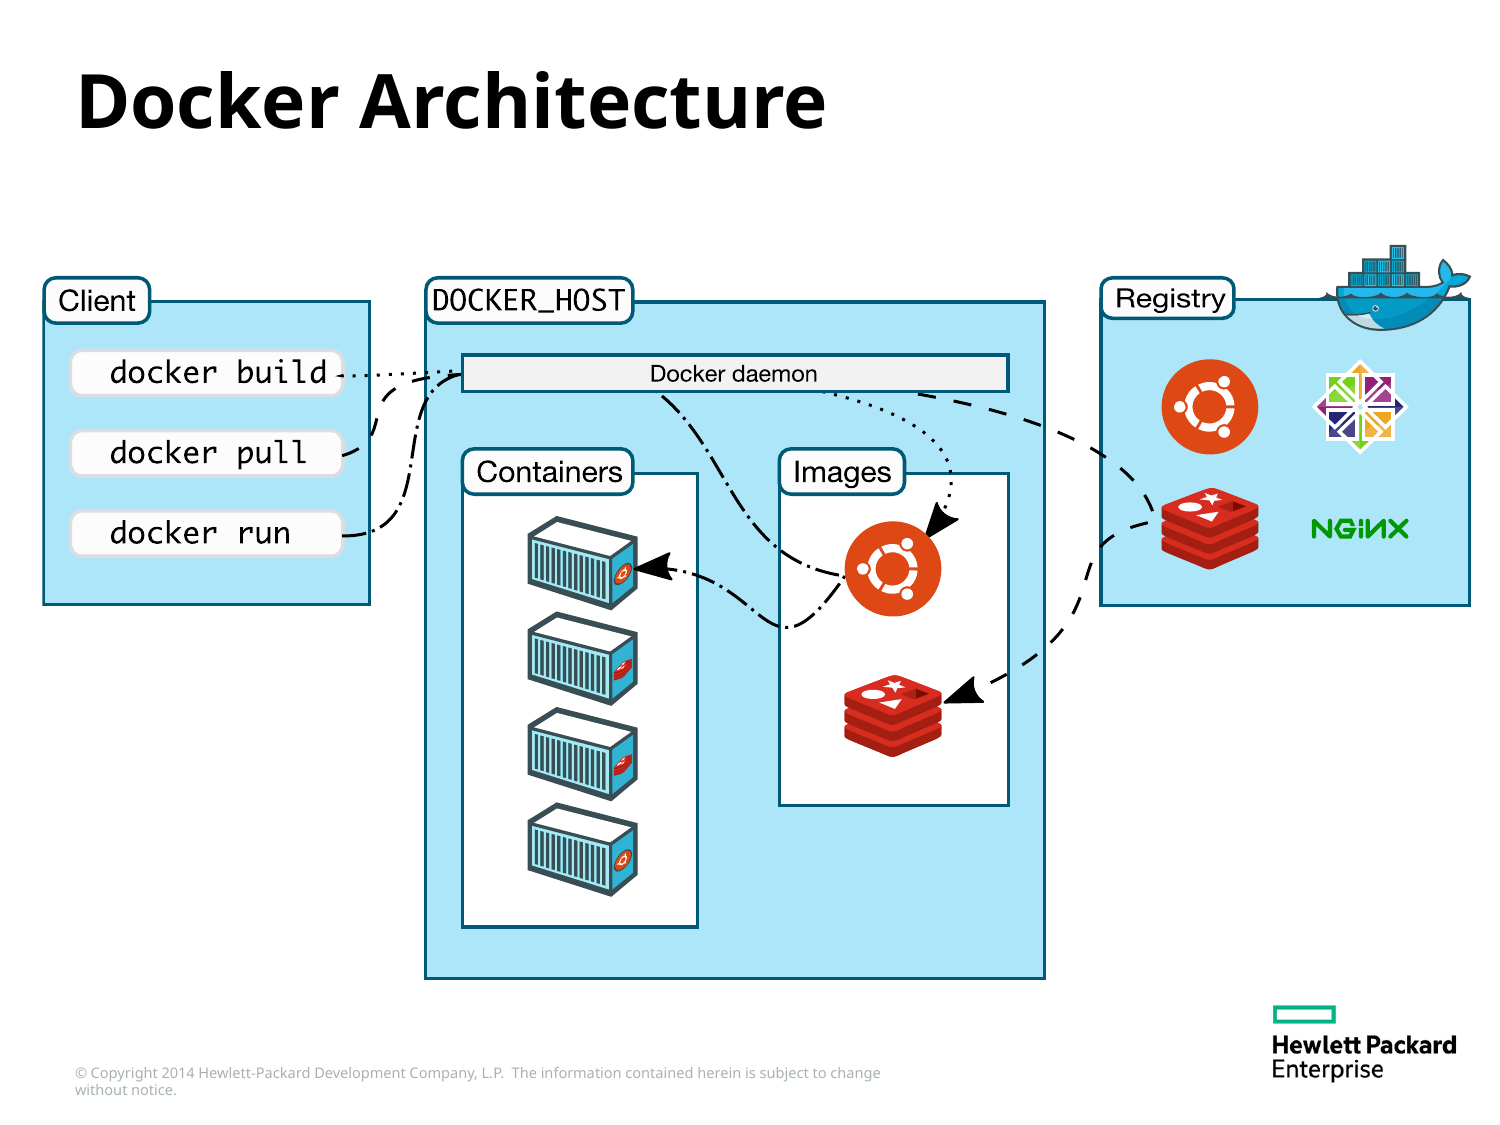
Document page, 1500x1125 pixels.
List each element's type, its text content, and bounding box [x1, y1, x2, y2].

picture [42, 244, 1472, 980]
picture [1104, 280, 1231, 316]
picture [46, 304, 367, 602]
picture [47, 280, 147, 321]
title Docker Architecture [75, 19, 1426, 145]
picture [428, 280, 630, 321]
picture [1250, 992, 1476, 1099]
